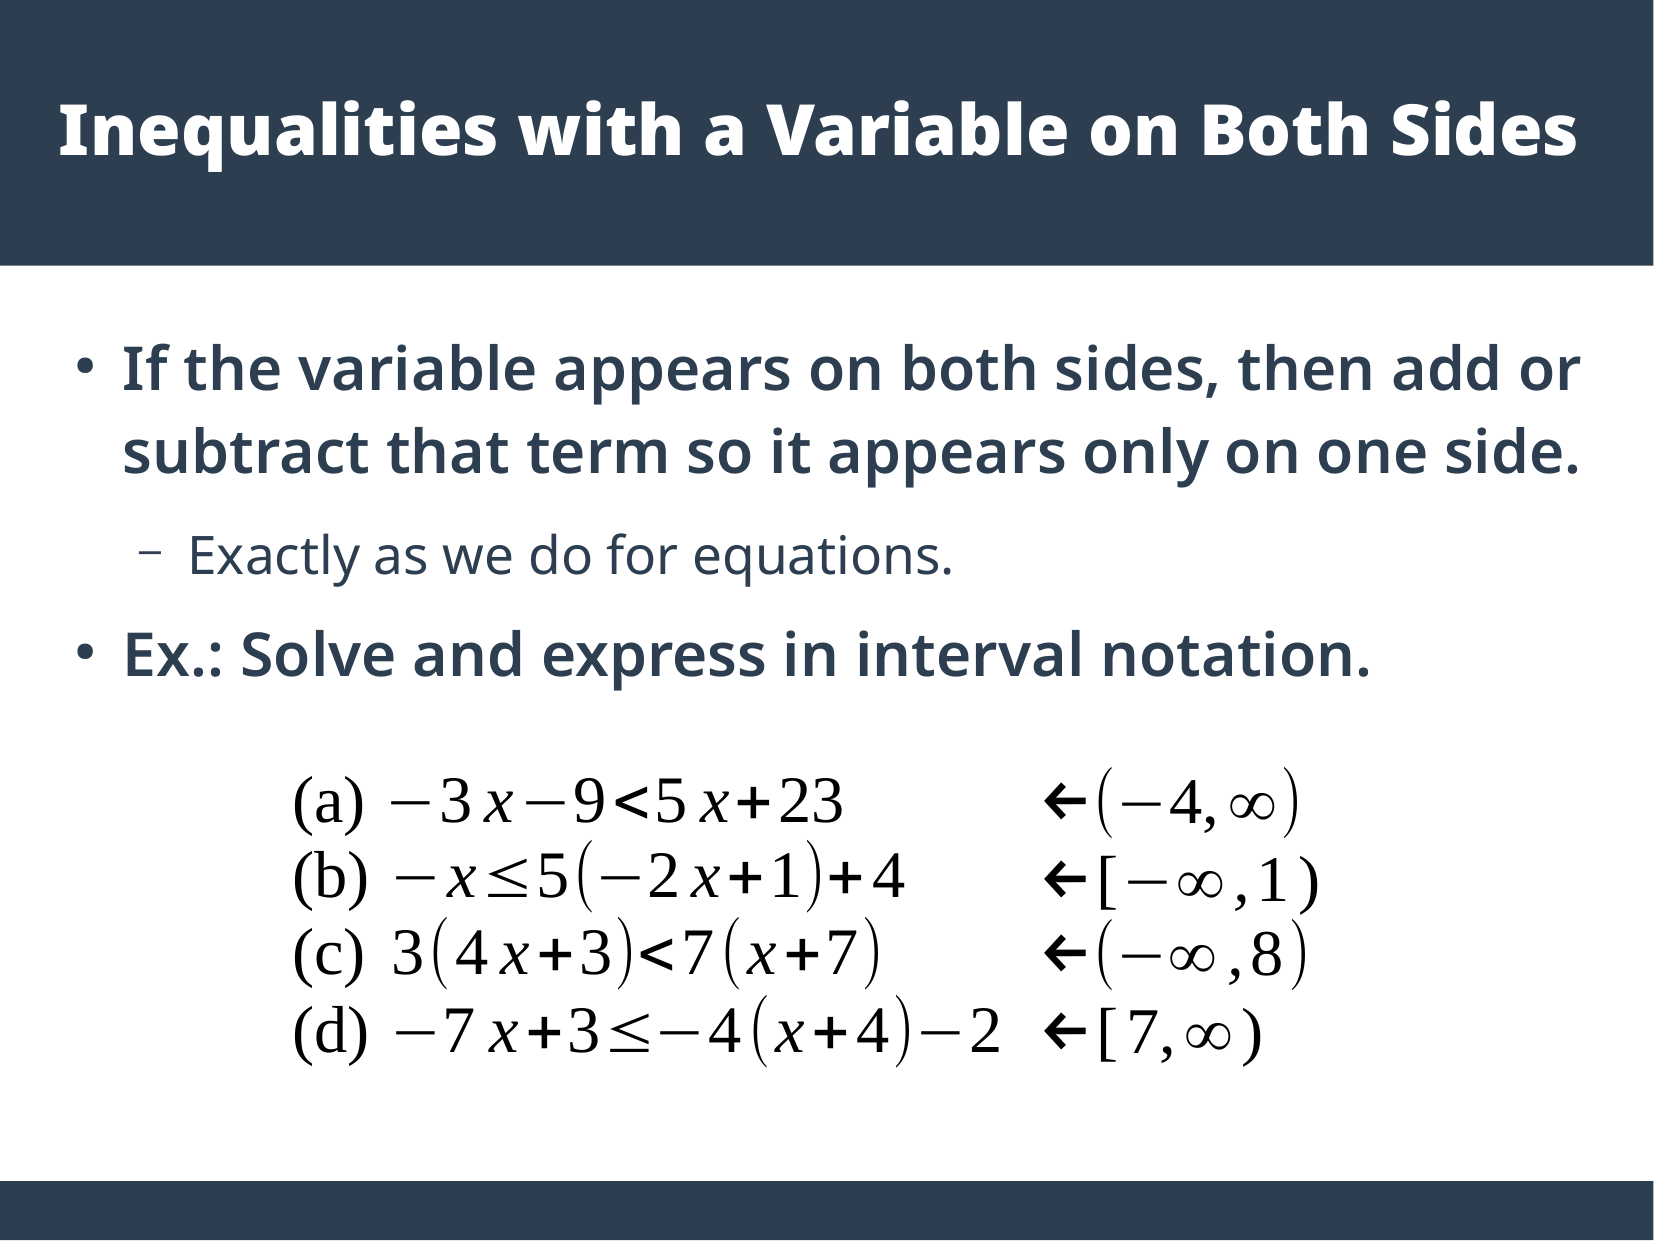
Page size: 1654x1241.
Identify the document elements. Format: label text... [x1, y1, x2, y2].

chart [286, 763, 1009, 1069]
list If the variable appears on both sides, then add or subtract that term so it appears only on one side. Exactly as we do for equations. Ex.: Solve and express in interval notation. [58, 325, 1594, 721]
title Inequalities with a Variable on Both Sides [59, 49, 1595, 207]
chart [1032, 765, 1328, 1069]
